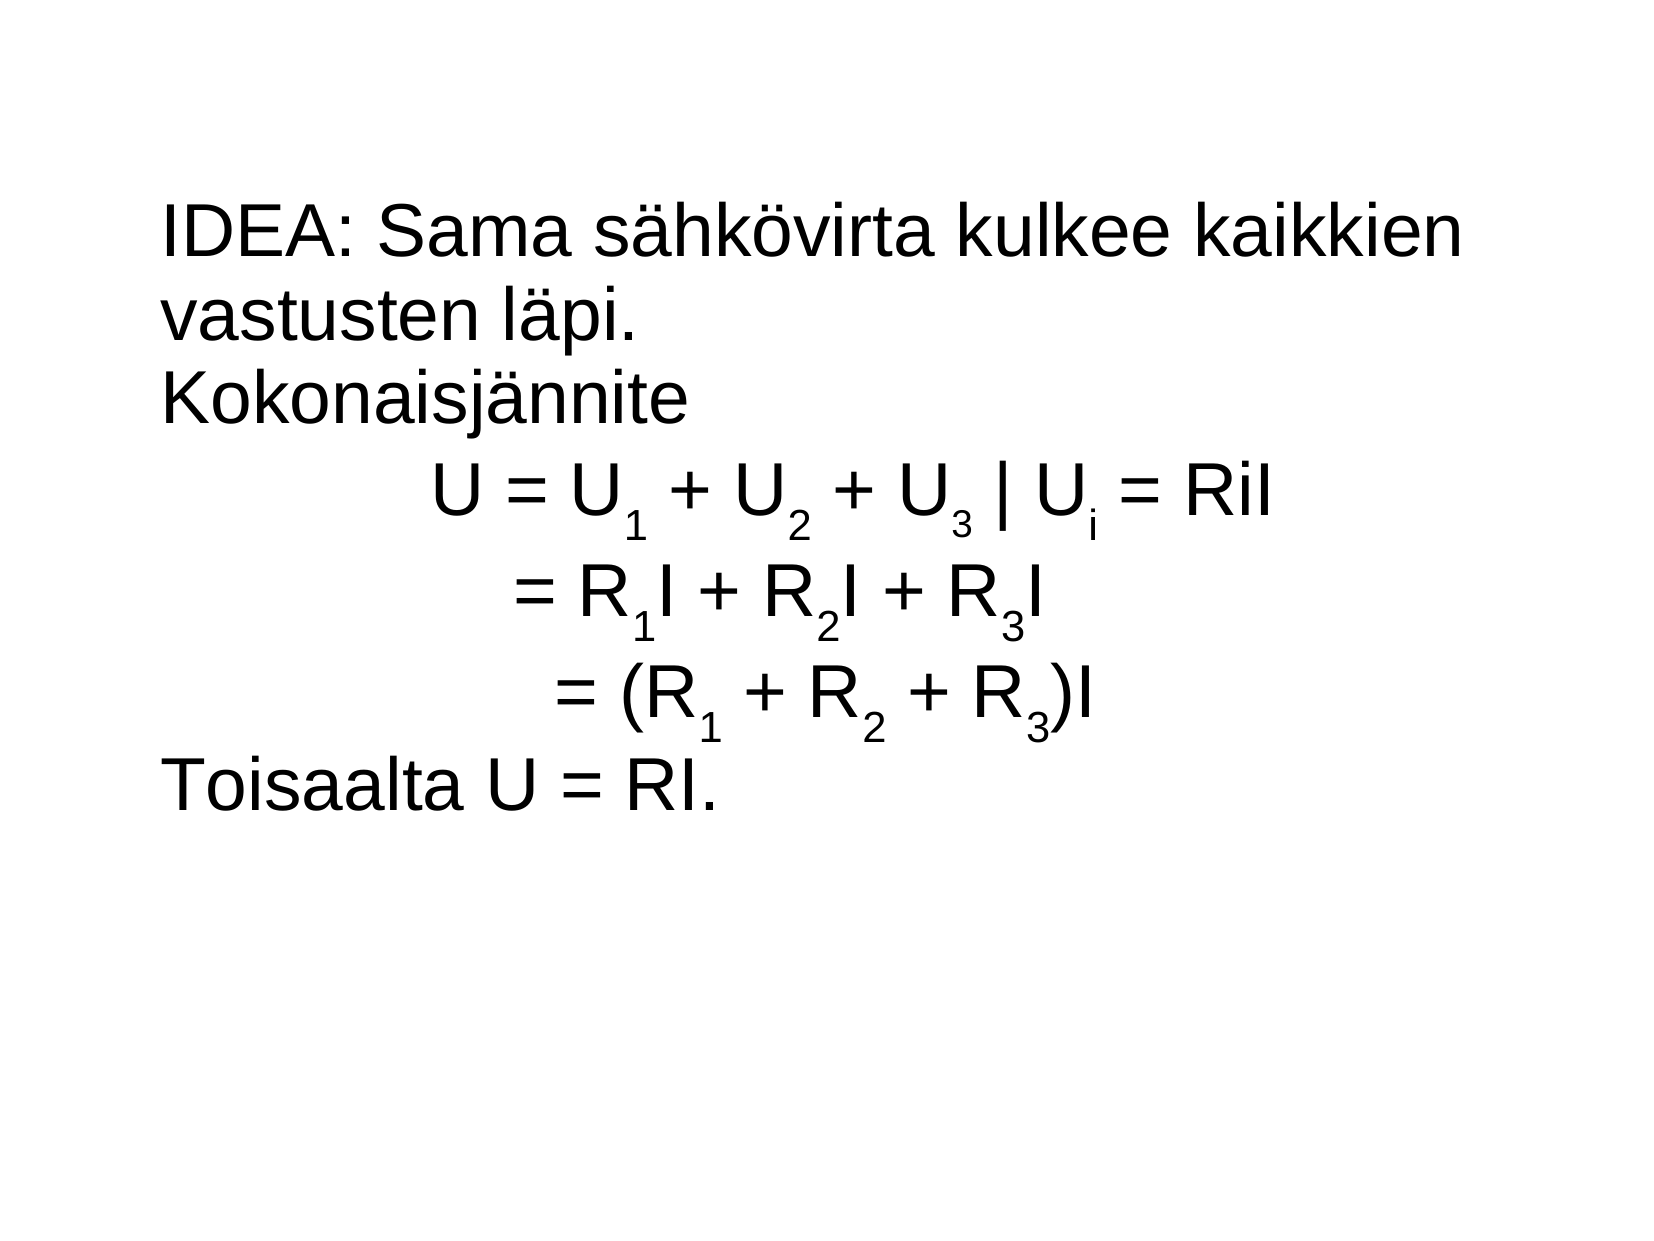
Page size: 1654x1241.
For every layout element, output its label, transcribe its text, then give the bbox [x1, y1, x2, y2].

text_box IDEA: Sama sähkövirta kulkee kaikkien vastusten läpi. Kokonaisjännite U = U1 + U2 + U3 | Ui = RiI = R1I + R2I + R3I = (R1 + R2 + R3)I Toisaalta U = RI. [145, 177, 1501, 918]
